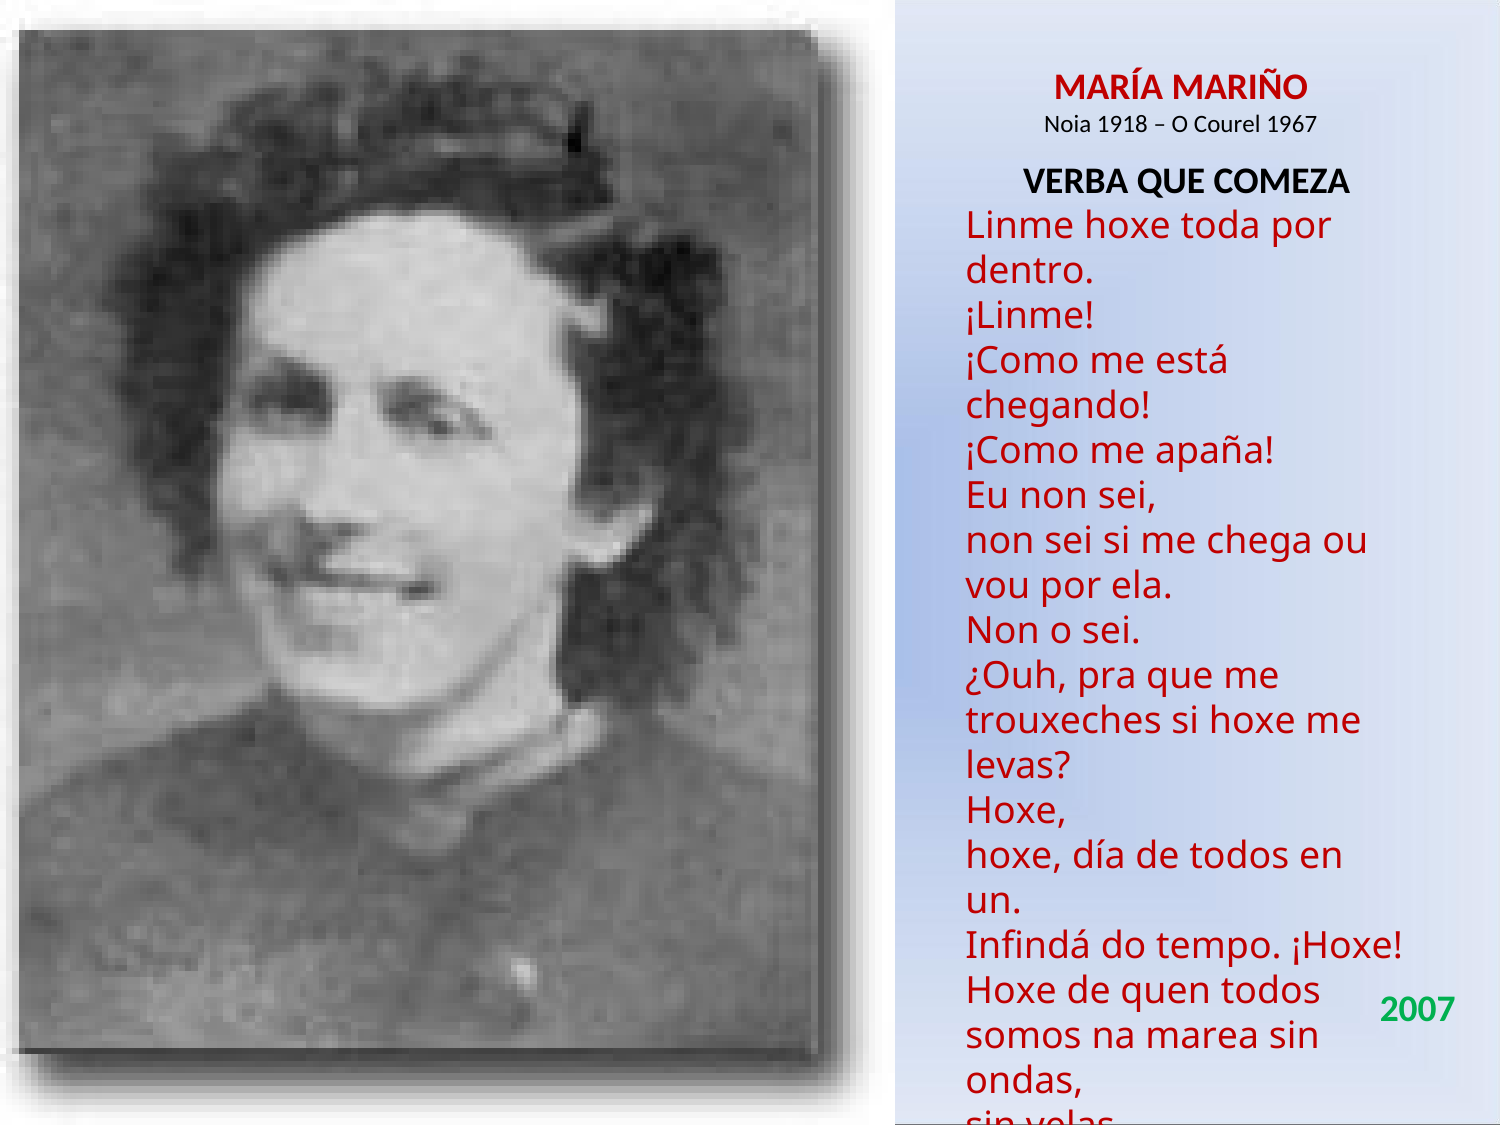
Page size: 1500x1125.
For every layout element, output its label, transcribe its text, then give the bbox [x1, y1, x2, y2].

text_box 2007 [1424, 1000, 1431, 1018]
text_box 2007 [1424, 976, 1471, 1037]
text_box MARÍA MARIÑO Noia 1918 – O Courel 1967 [950, 54, 1412, 146]
text_box VERBA QUE COMEZA Linme hoxe toda por dentro. ¡Linme! ¡Como me está chegando! ¡Como me apaña! Eu non sei, non sei si me chega ou vou por ela. Non o sei. ¿Ouh, pra que me trouxeches si hoxe me levas? Hoxe, hoxe, día de todos en un. Infindá do tempo. ¡Hoxe! Hoxe de quen todos somos na marea sin ondas, sin velas, sin barcos en coor vello. Hoxe, ¿de quen? Hoxe: dirán uns. Hoxe: dirán outros mentras... [950, 148, 1424, 1125]
picture [0, 0, 1500, 1125]
